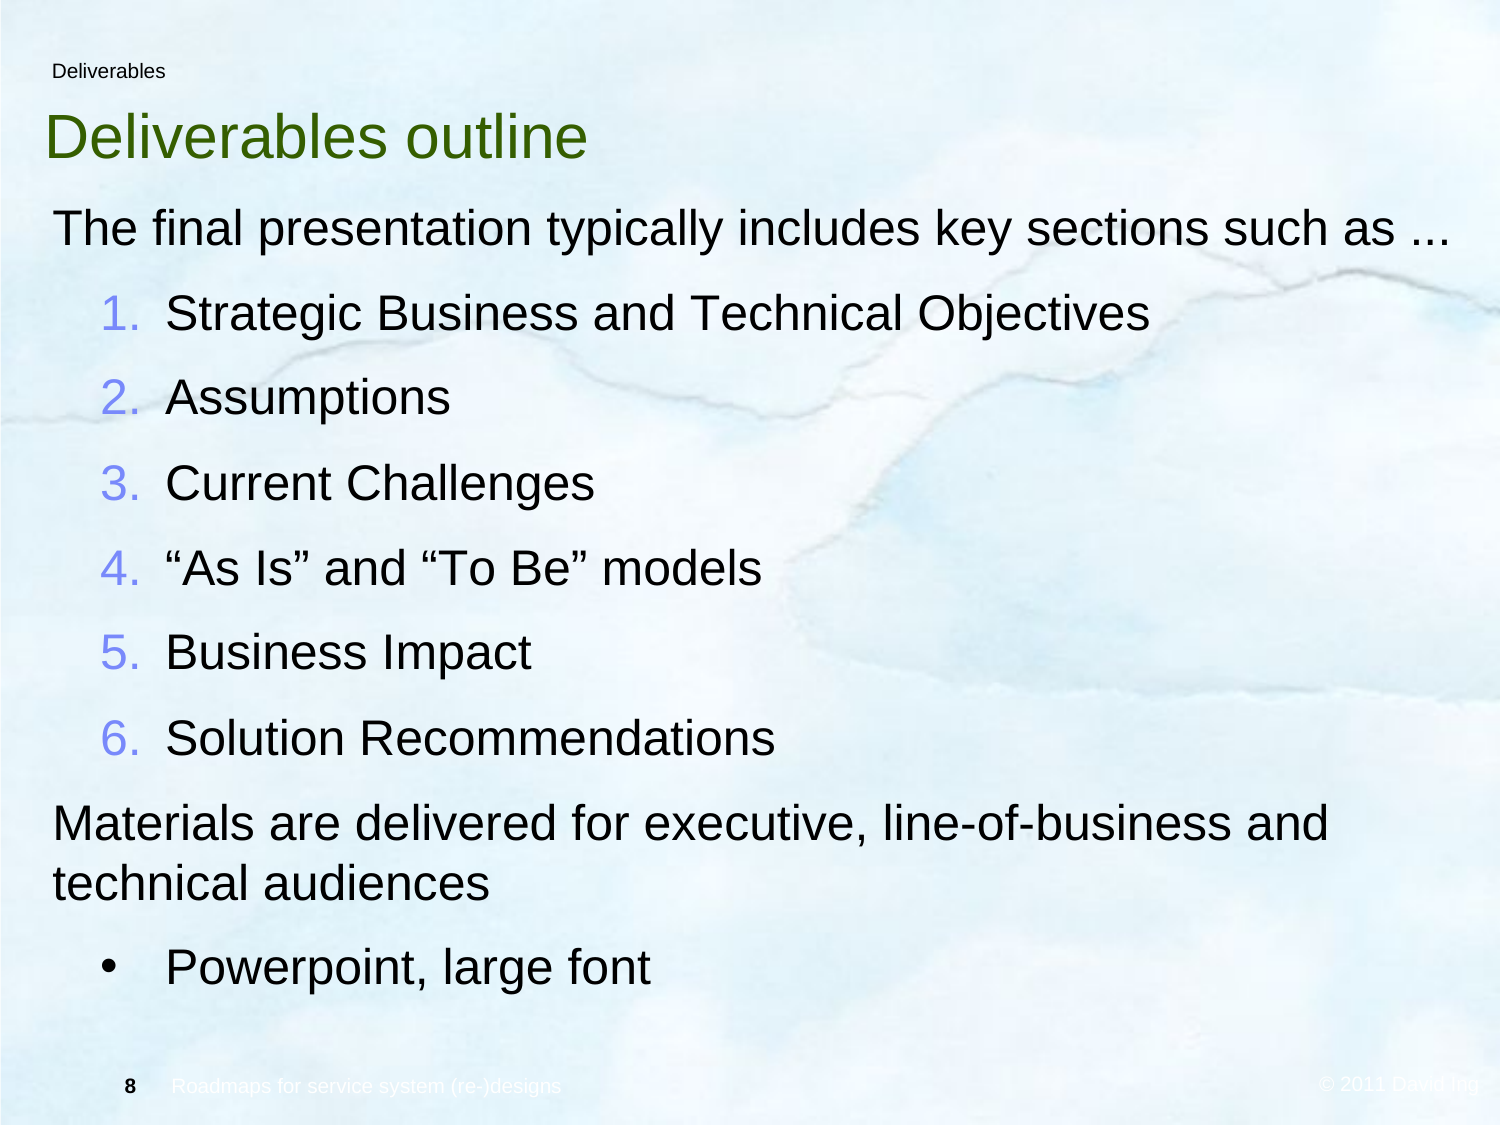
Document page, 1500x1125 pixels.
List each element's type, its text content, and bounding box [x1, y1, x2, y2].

text_box The final presentation typically includes key sections such as ... Strategic Business and Technical Objectives Assumptions Current Challenges “As Is” and “To Be” models Business Impact Solution Recommendations Materials are delivered for executive, line-of-business and technical audiences Powerpoint, large font [37, 187, 1476, 1003]
title Deliverables outline [29, 97, 1455, 203]
text_box Deliverables [29, 22, 1305, 83]
picture [0, 0, 1500, 1125]
